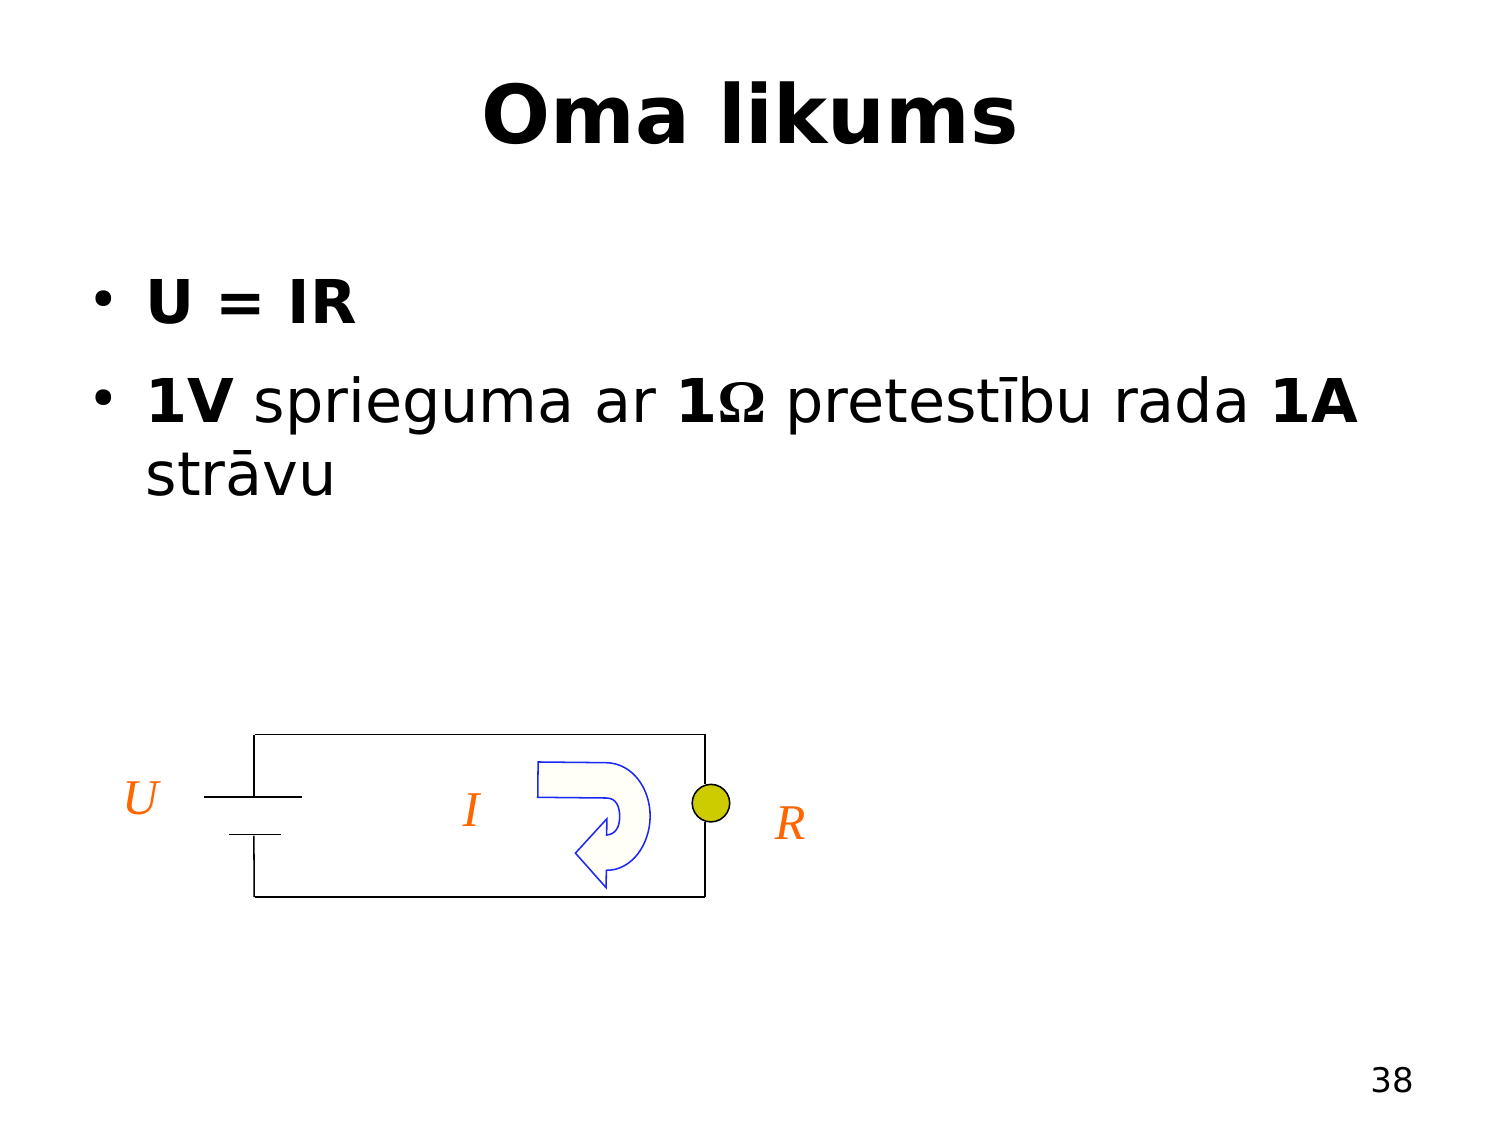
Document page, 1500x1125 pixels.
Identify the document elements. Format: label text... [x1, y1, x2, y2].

text_box [692, 784, 730, 822]
text_box I [447, 769, 495, 845]
title Oma likums [75, 44, 1425, 177]
text_box R [760, 781, 821, 858]
text_box [537, 761, 651, 888]
text_box U [107, 756, 174, 833]
list U = IR 1V sprieguma ar 1Ω pretestību rada 1A strāvu [75, 263, 1425, 575]
